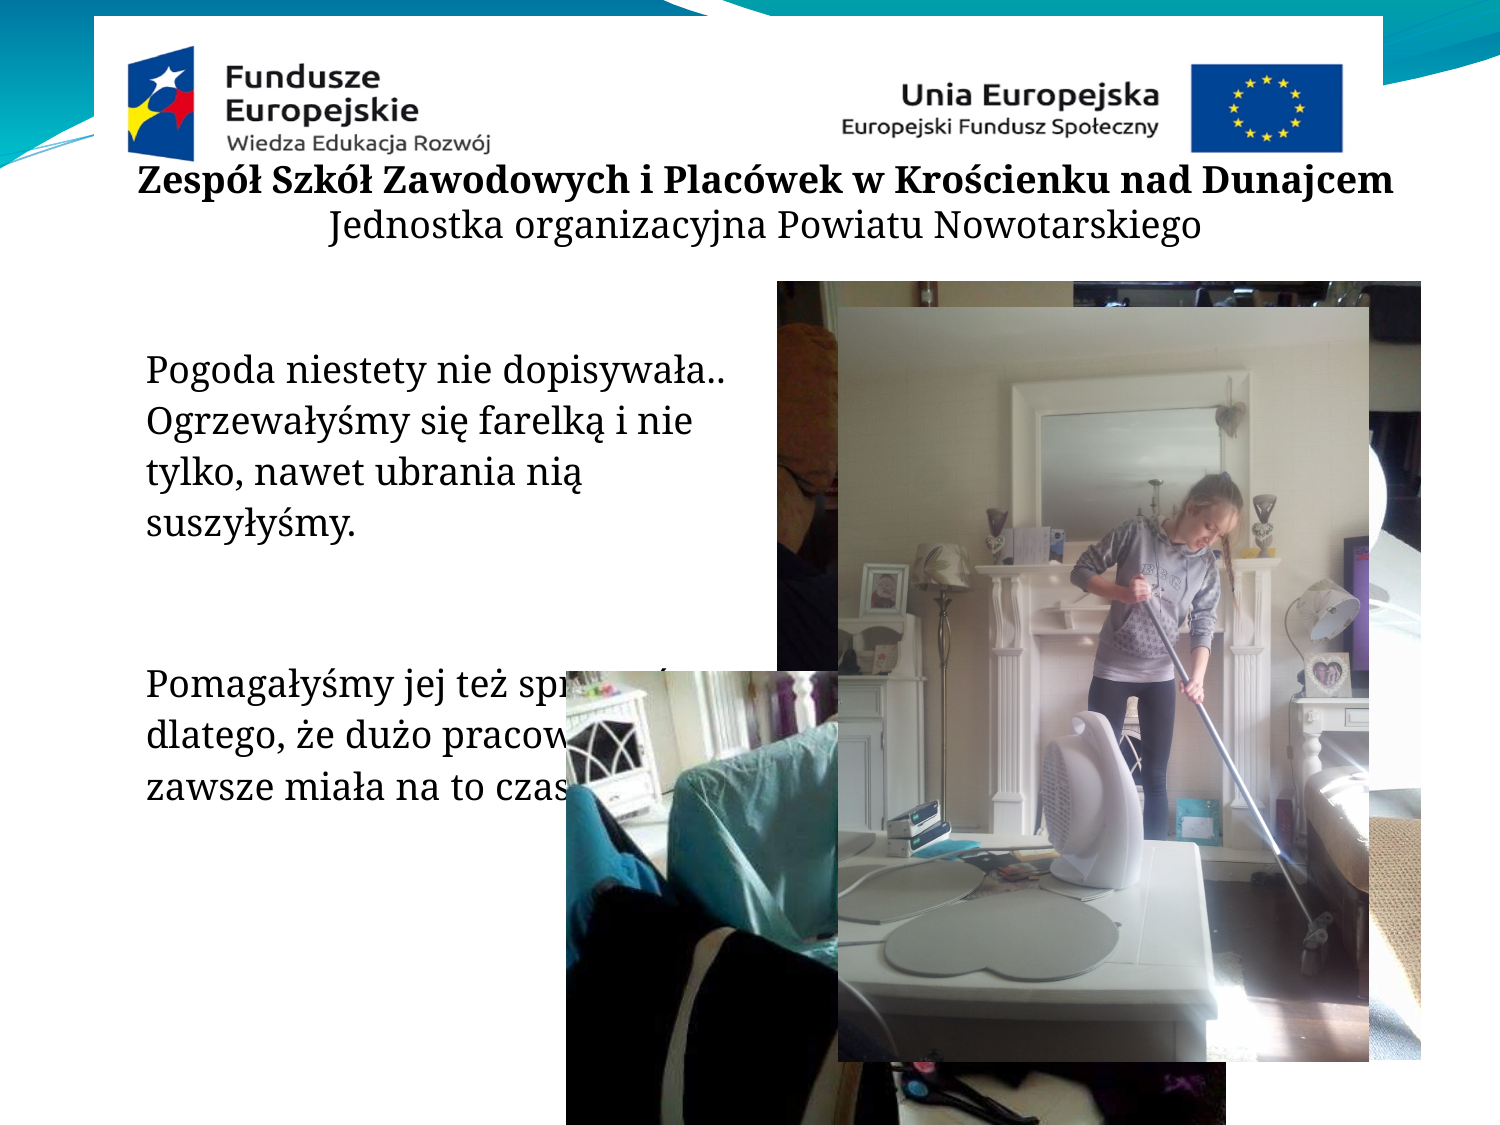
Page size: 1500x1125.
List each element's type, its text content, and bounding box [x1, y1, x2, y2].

text_box Zespół Szkół Zawodowych i Placówek w Krościenku nad Dunajcem Jednostka organizacyjna Powiatu Nowotarskiego [88, 148, 1444, 254]
picture [94, 15, 1383, 148]
picture [566, 281, 1421, 1125]
list Pogoda niestety nie dopisywała.. Ogrzewałyśmy się farelką i nie tylko, nawet ubrania nią suszyłyśmy. Pomagałyśmy jej też sprzątać, dlatego, że dużo pracowała i nie zawsze miała na to czas. [75, 263, 734, 1020]
